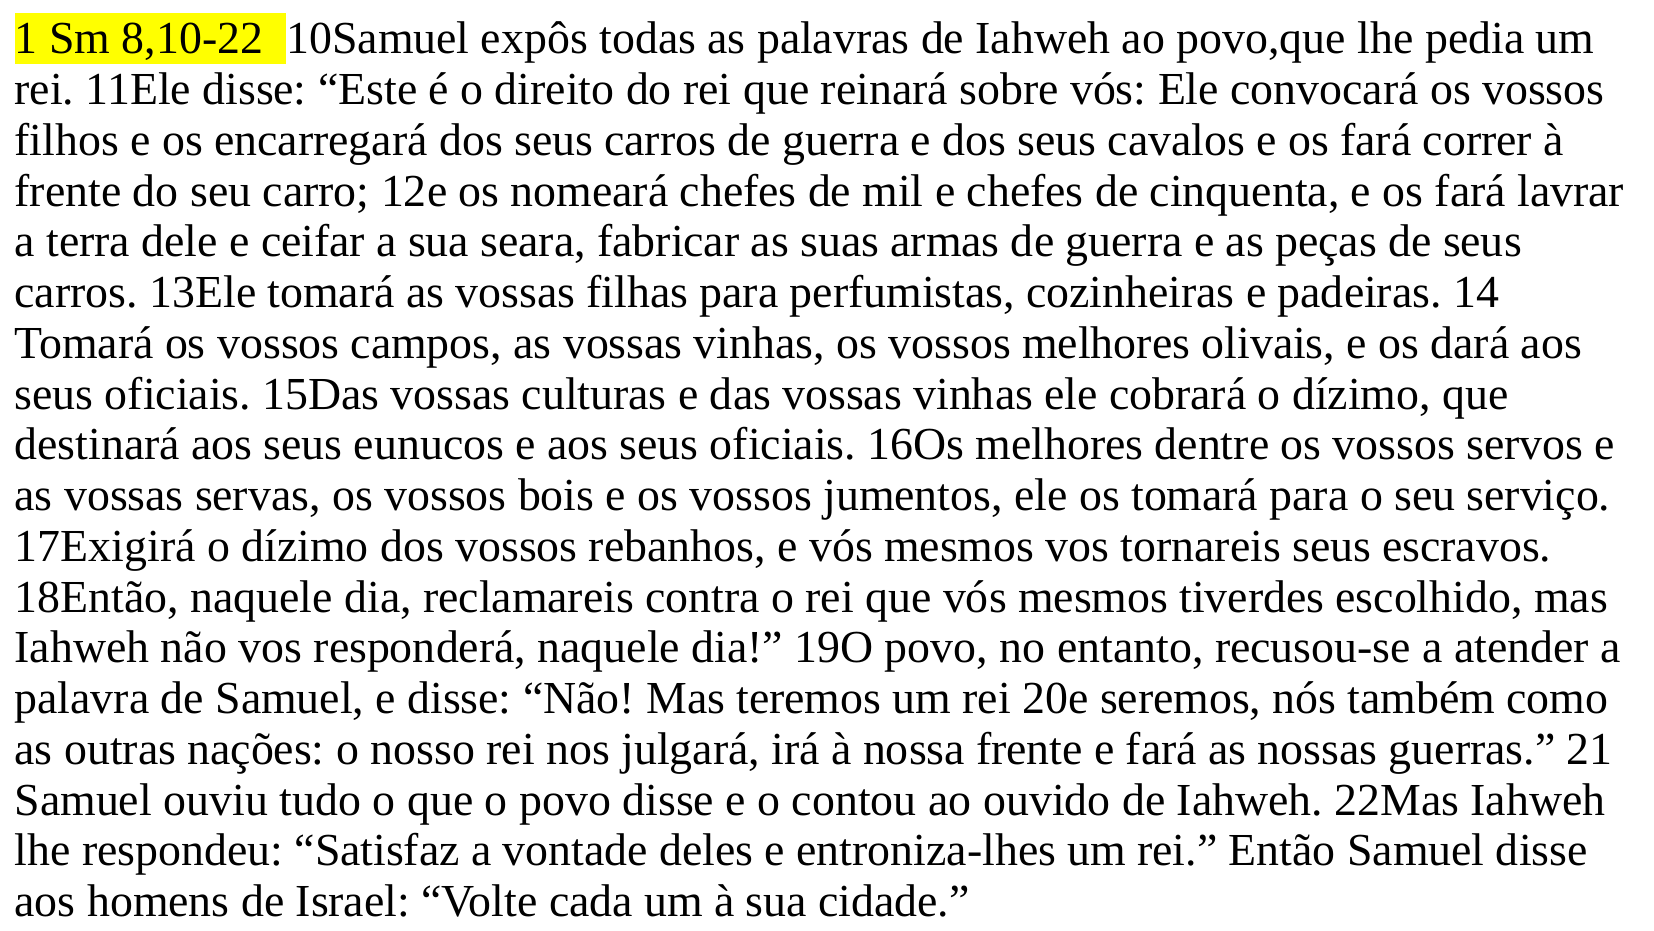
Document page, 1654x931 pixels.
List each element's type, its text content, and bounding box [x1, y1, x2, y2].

text_box 1 Sm 8,10-22 10Samuel expôs todas as palavras de Iahweh ao povo,que lhe pedia um rei. 11Ele disse: “Este é o direito do rei que reinará sobre vós: Ele convocará os vossos filhos e os encarregará dos seus carros de guerra e dos seus cavalos e os fará correr à frente do seu carro; 12e os nomeará chefes de mil e chefes de cinquenta, e os fará lavrar a terra dele e ceifar a sua seara, fabricar as suas armas de guerra e as peças de seus carros. 13Ele tomará as vossas filhas para perfumistas, cozinheiras e padeiras. 14 Tomará os vossos campos, as vossas vinhas, os vossos melhores olivais, e os dará aos seus oficiais. 15Das vossas culturas e das vossas vinhas ele cobrará o dízimo, que destinará aos seus eunucos e aos seus oficiais. 16Os melhores dentre os vossos servos e as vossas servas, os vossos bois e os vossos jumentos, ele os tomará para o seu serviço. 17Exigirá o dízimo dos vossos rebanhos, e vós mesmos vos tornareis seus escravos. 18Então, naquele dia, reclamareis contra o rei que vós mesmos tiverdes escolhido, mas Iahweh não vos responderá, naquele dia!” 19O povo, no entanto, recusou-se a atender a palavra de Samuel, e disse: “Não! Mas teremos um rei 20e seremos, nós também como as outras nações: o nosso rei nos julgará, irá à nossa frente e fará as nossas guerras.” 21 Samuel ouviu tudo o que o povo disse e o contou ao ouvido de Iahweh. 22Mas Iahweh lhe respondeu: “Satisfaz a vontade deles e entroniza-lhes um rei.” Então Samuel disse aos homens de Israel: “Volte cada um à sua cidade.” [0, 5, 1654, 931]
